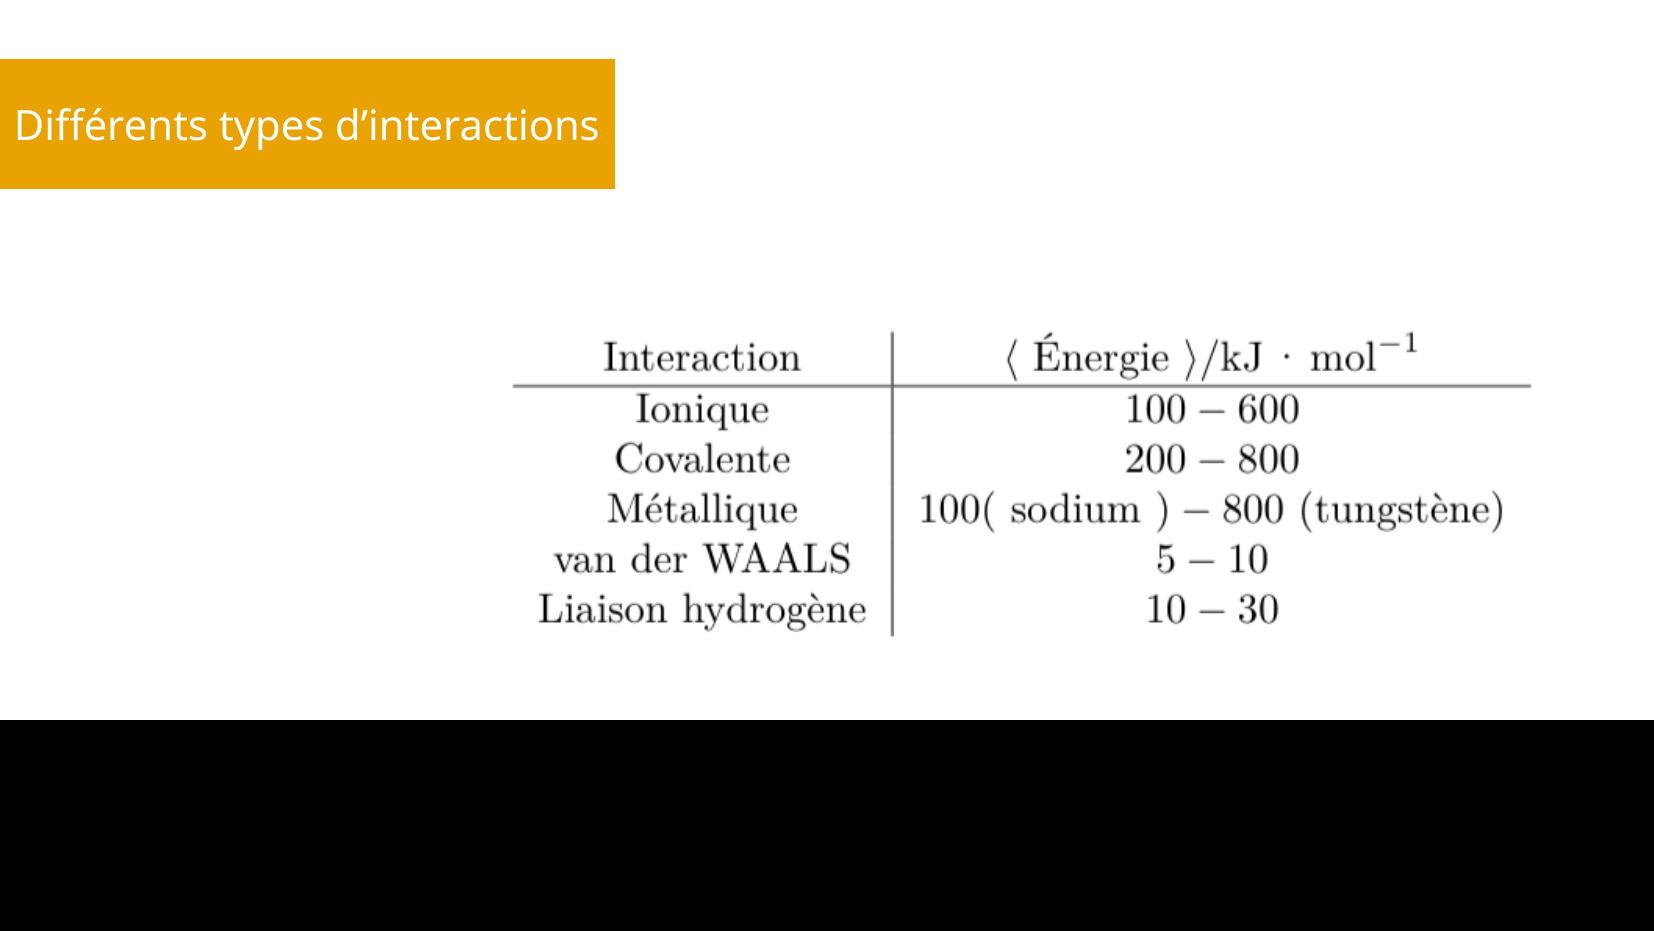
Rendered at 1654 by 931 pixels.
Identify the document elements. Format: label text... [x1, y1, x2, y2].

text_box [0, 720, 1654, 931]
picture [472, 307, 1571, 654]
text_box Différents types d’interactions [0, 59, 615, 189]
